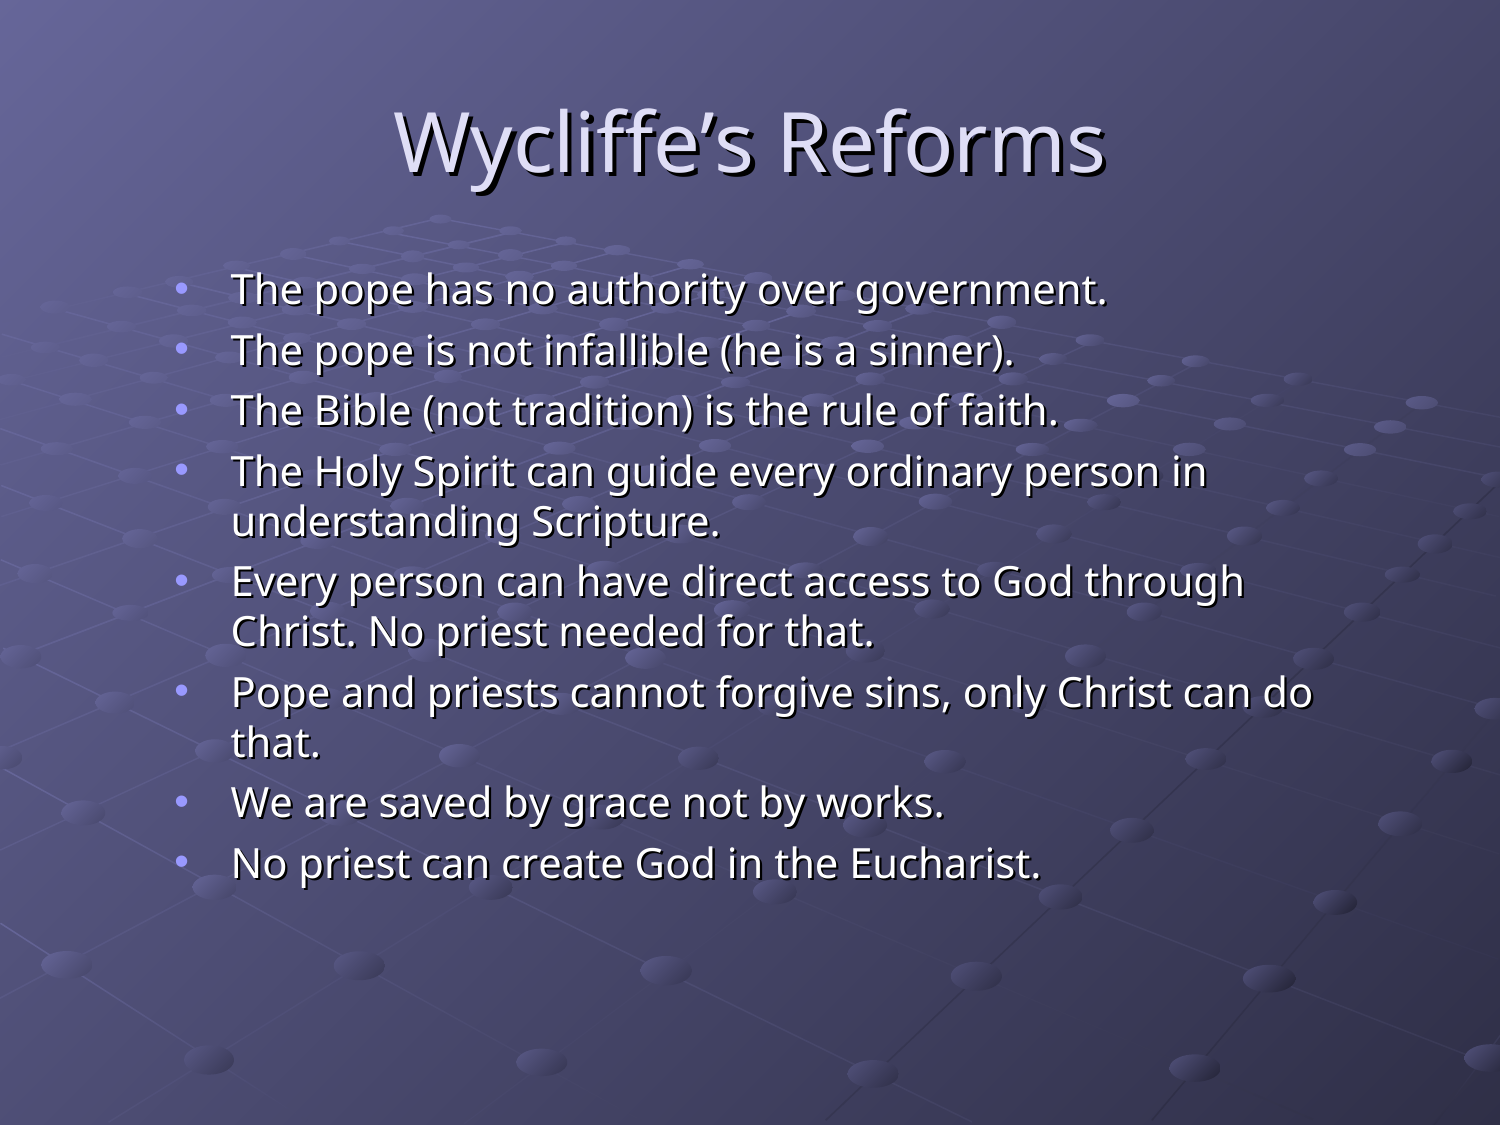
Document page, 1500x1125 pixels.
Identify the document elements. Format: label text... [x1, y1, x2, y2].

list The pope has no authority over government. The pope is not infallible (he is a sinner). The Bible (not tradition) is the rule of faith. The Holy Spirit can guide every ordinary person in understanding Scripture. Every person can have direct access to God through Christ. No priest needed for that. Pope and priests cannot forgive sins, only Christ can do that. We are saved by grace not by works. No priest can create God in the Eucharist. [159, 255, 1365, 965]
title Wycliffe’s Reforms [75, 45, 1426, 233]
